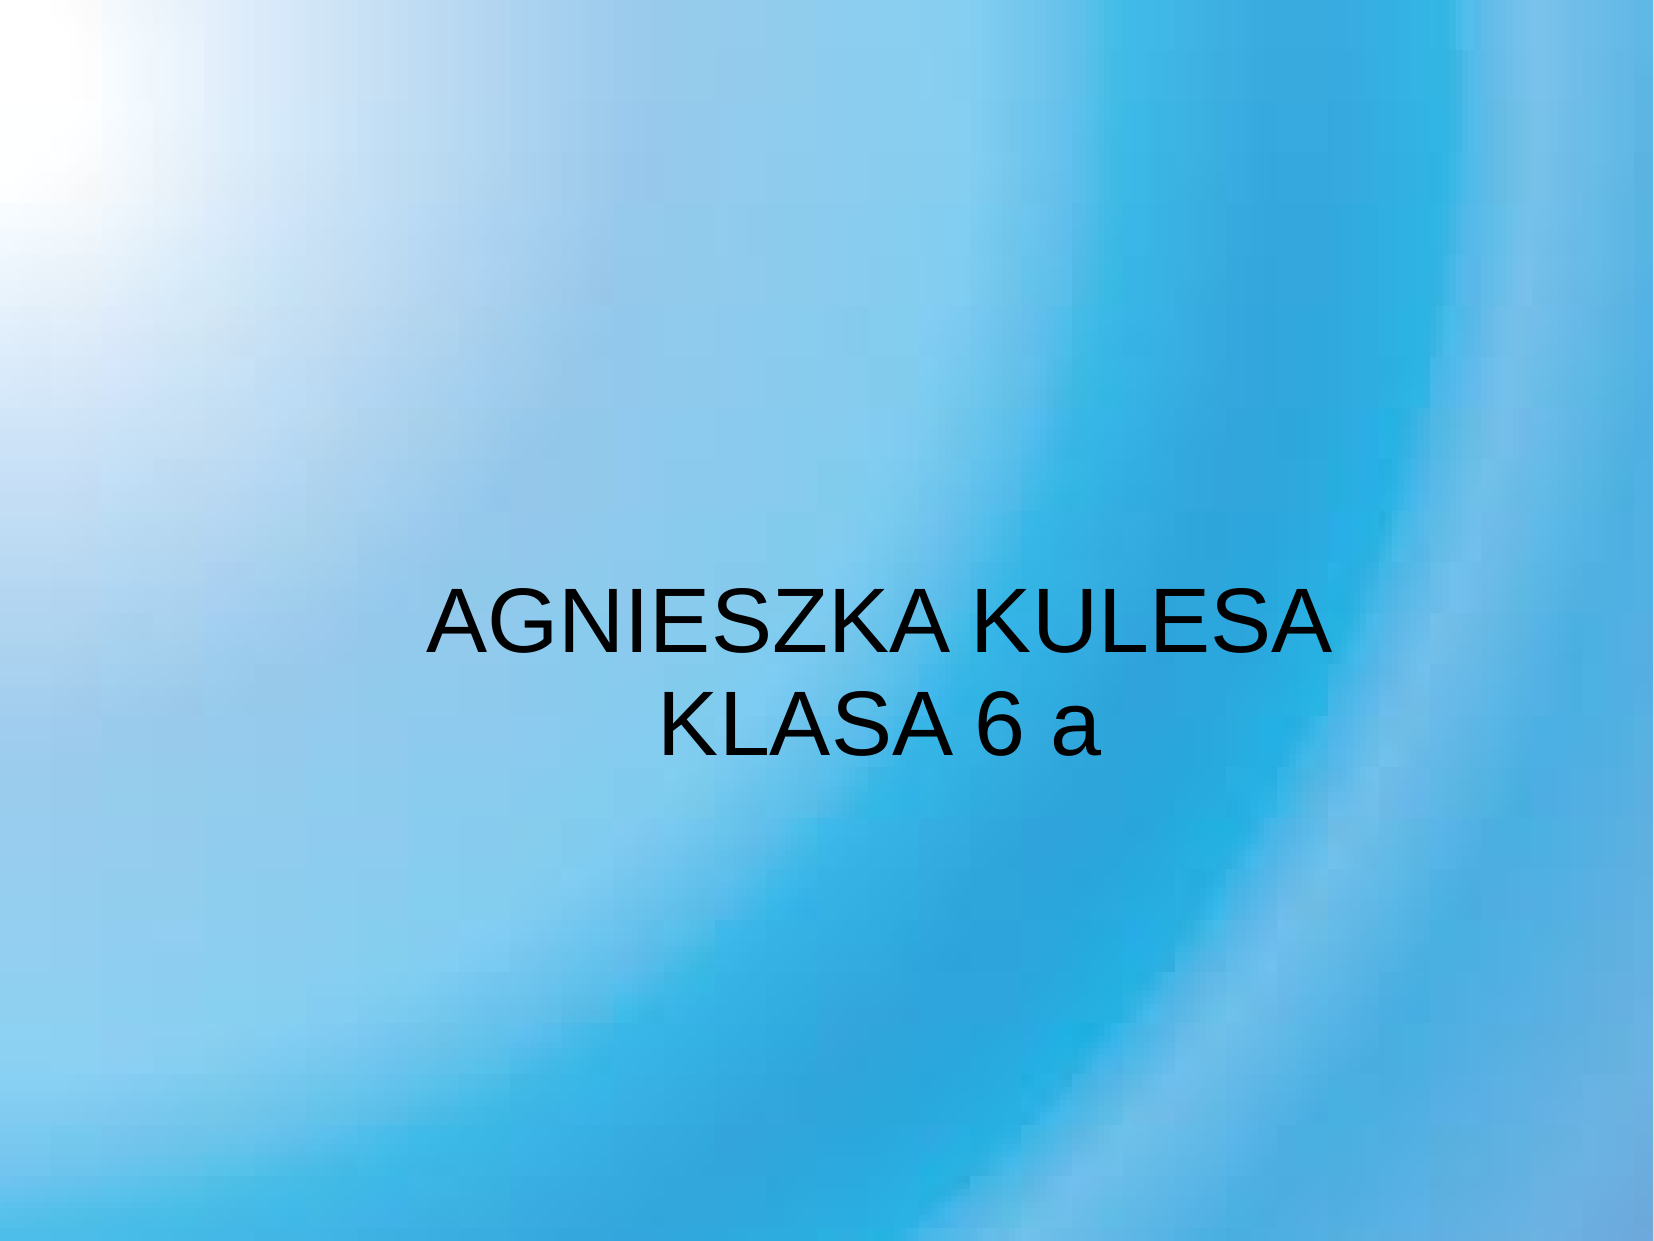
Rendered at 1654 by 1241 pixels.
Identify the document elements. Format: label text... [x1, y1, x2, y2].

picture [0, 0, 1654, 1241]
title AGNIESZKA KULESA KLASA 6 a [135, 569, 1625, 878]
